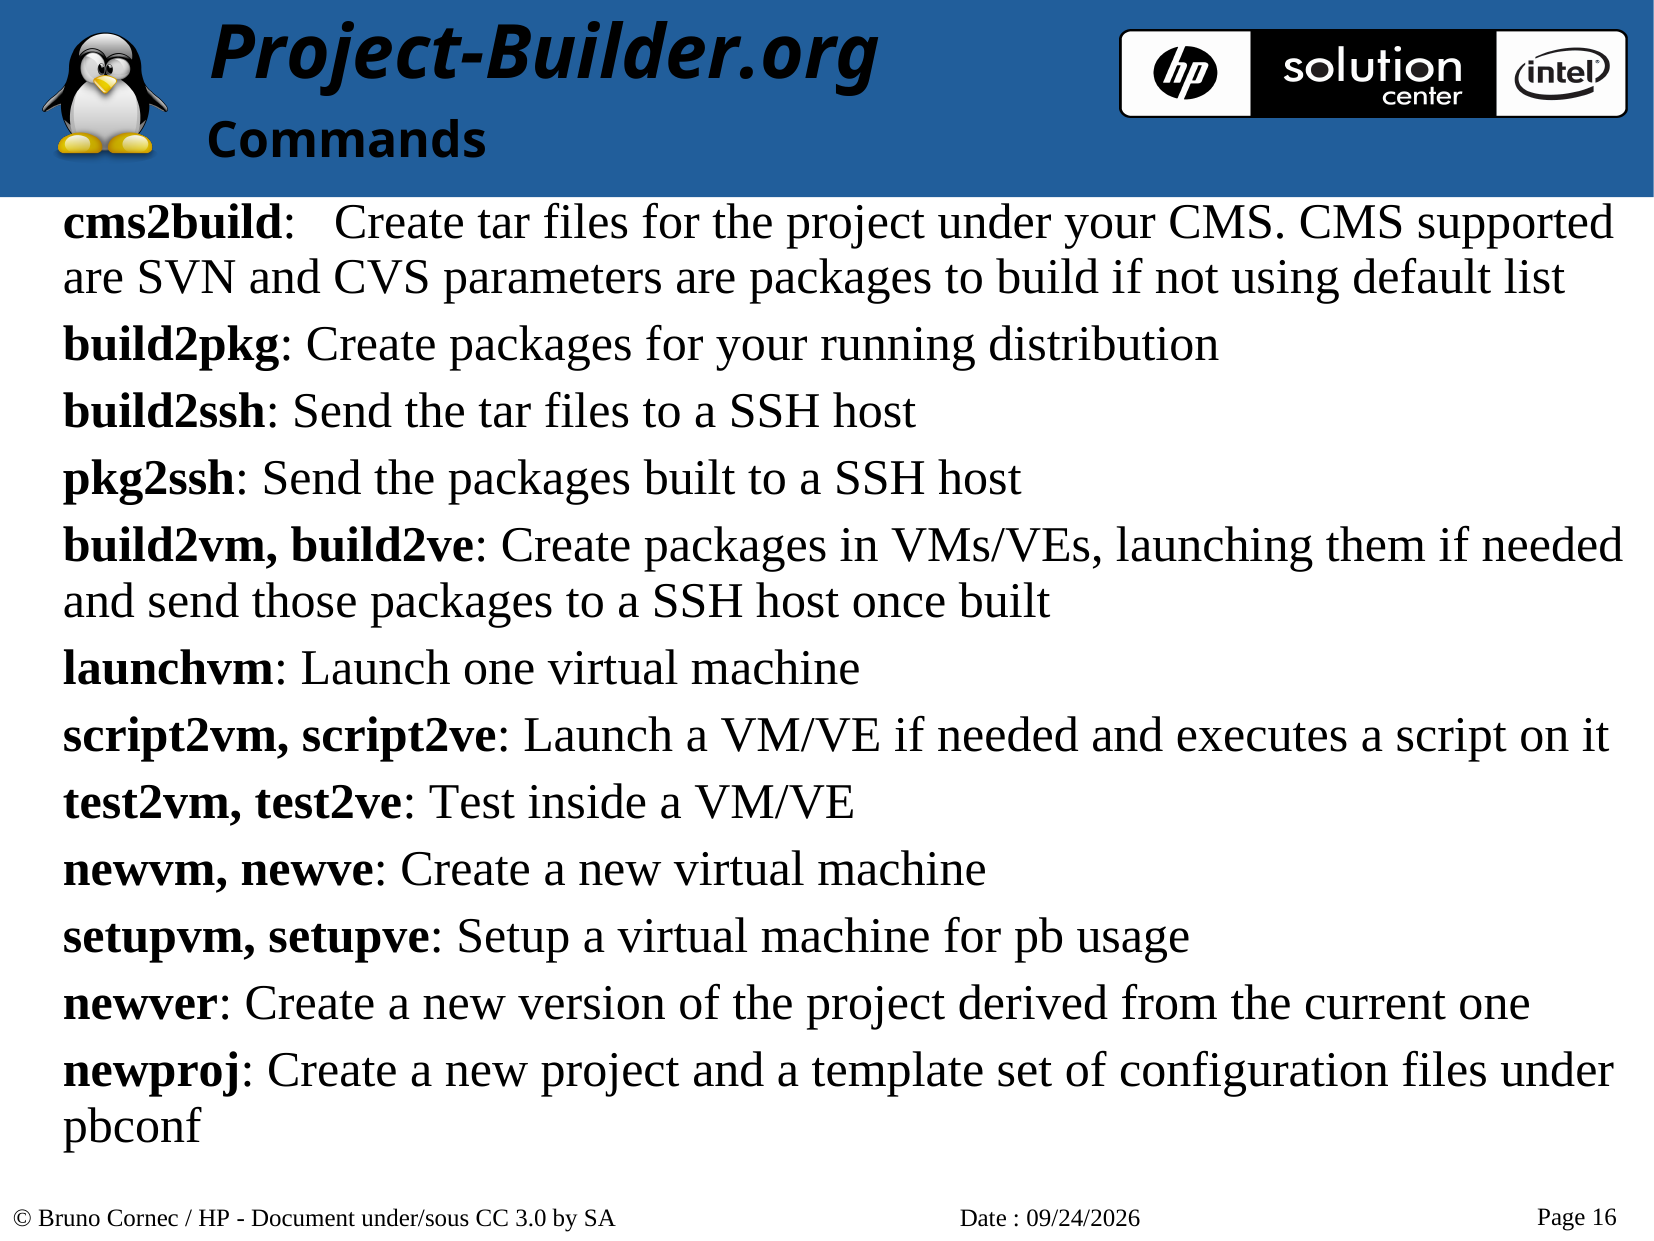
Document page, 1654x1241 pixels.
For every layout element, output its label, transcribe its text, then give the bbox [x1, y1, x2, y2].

text_box cms2build: Create tar files for the project under your CMS. CMS supported are SVN and CVS parameters are packages to build if not using default list build2pkg: Create packages for your running distribution build2ssh: Send the tar files to a SSH host pkg2ssh: Send the packages built to a SSH host build2vm, build2ve: Create packages in VMs/VEs, launching them if needed and send those packages to a SSH host once built launchvm: Launch one virtual machine script2vm, script2ve: Launch a VM/VE if needed and executes a script on it test2vm, test2ve: Test inside a VM/VE newvm, newve: Create a new virtual machine setupvm, setupve: Setup a virtual machine for pb usage newver: Create a new version of the project derived from the current one newproj: Create a new project and a template set of configuration files under pbconf [62, 193, 1654, 1153]
picture [42, 29, 168, 167]
picture [1119, 29, 1628, 118]
title Commands [206, 59, 1121, 221]
